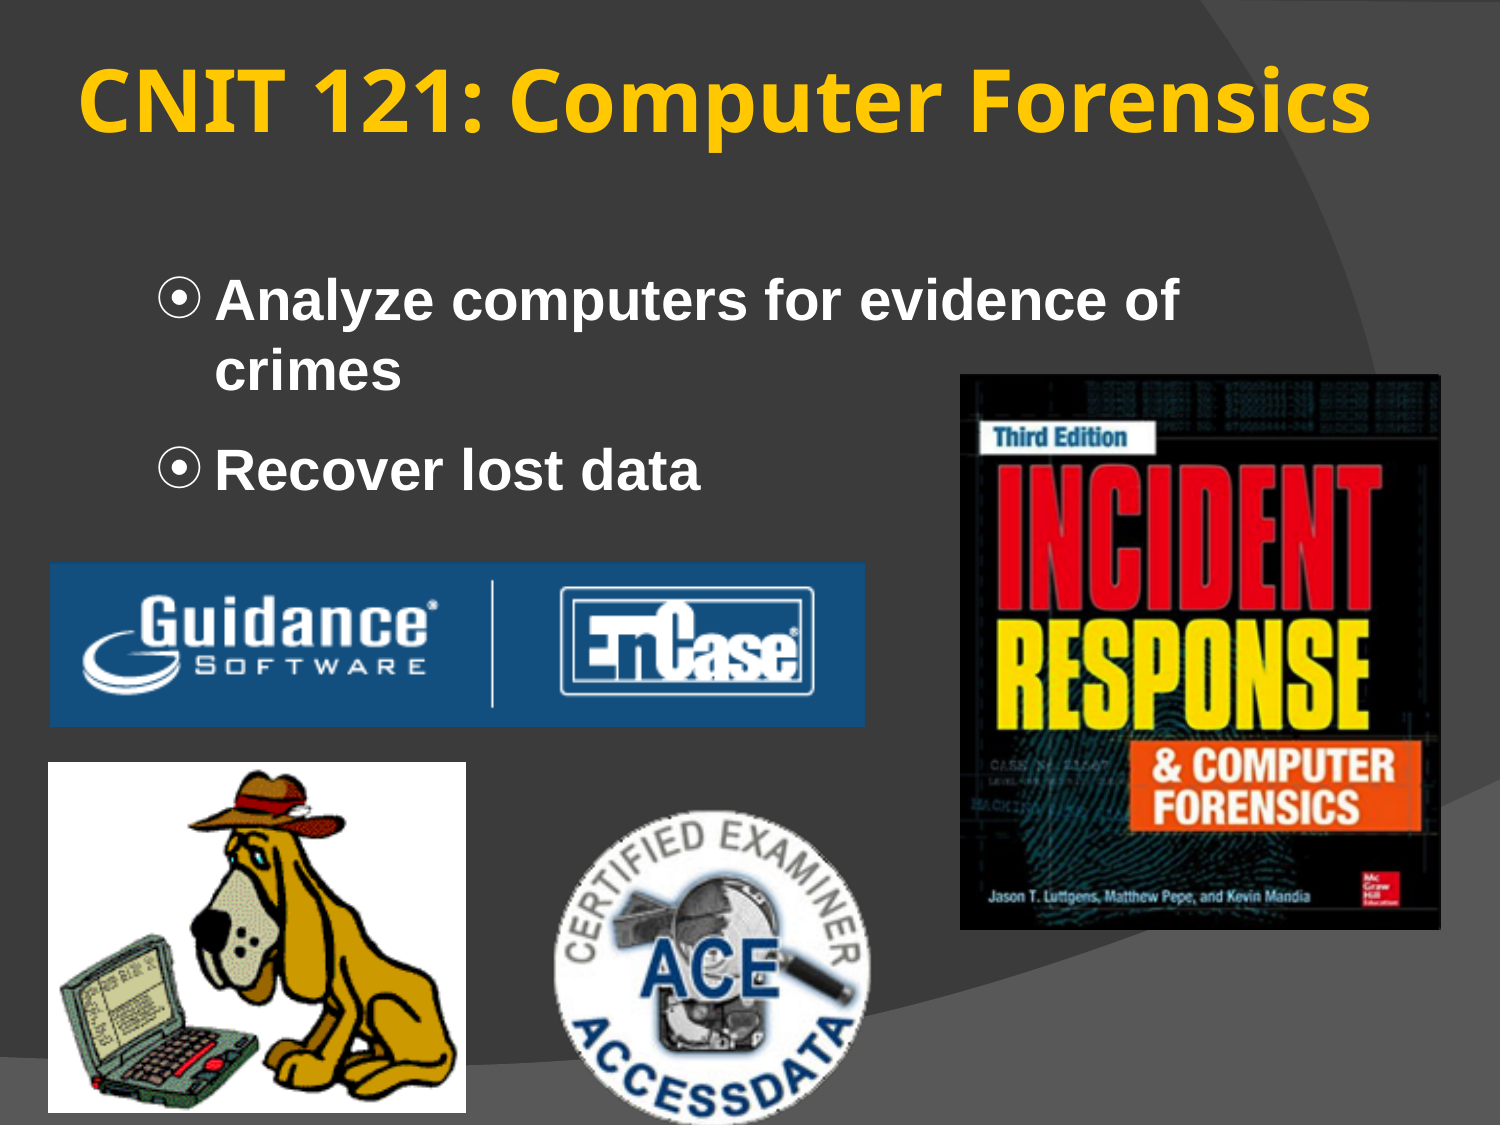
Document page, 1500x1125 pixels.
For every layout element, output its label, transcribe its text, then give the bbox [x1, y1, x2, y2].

picture [50, 562, 865, 728]
picture [960, 374, 1441, 931]
list Analyze computers for evidence of crimes Recover lost data [150, 262, 1350, 1035]
picture [48, 762, 466, 1113]
title CNIT 121: Computer Forensics [75, 45, 1375, 233]
picture [540, 794, 886, 1125]
